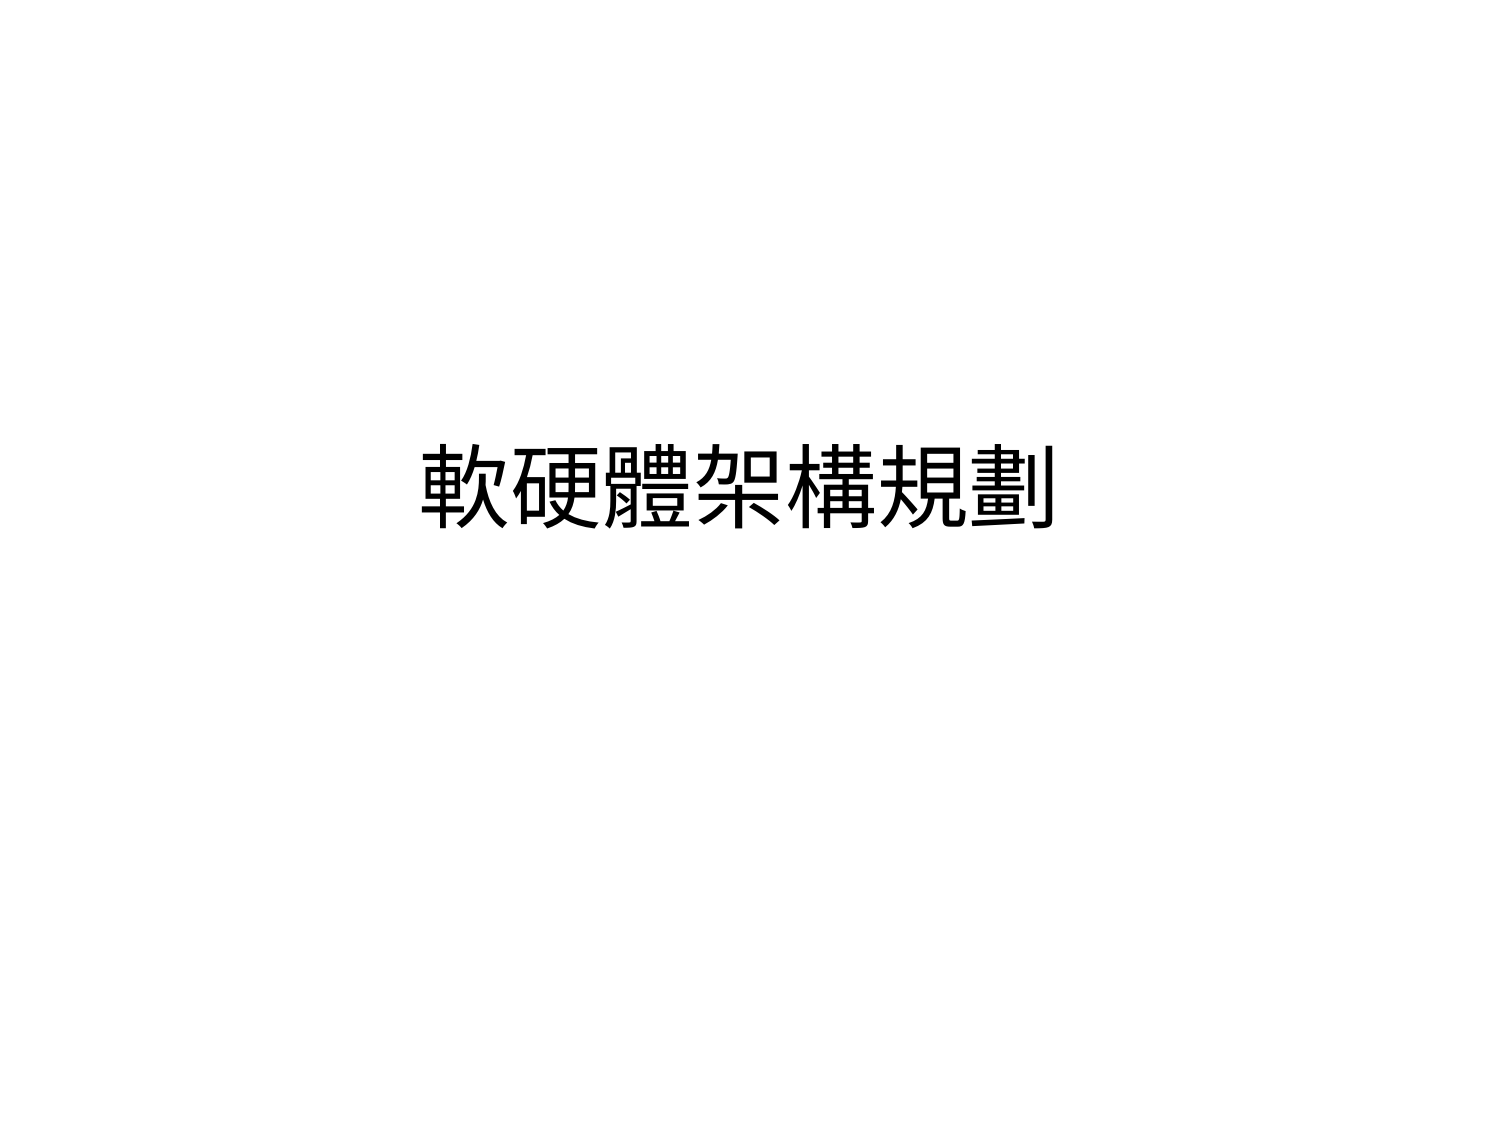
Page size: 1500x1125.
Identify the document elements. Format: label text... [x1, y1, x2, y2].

text_box 軟硬體架構規劃 [112, 387, 1388, 575]
